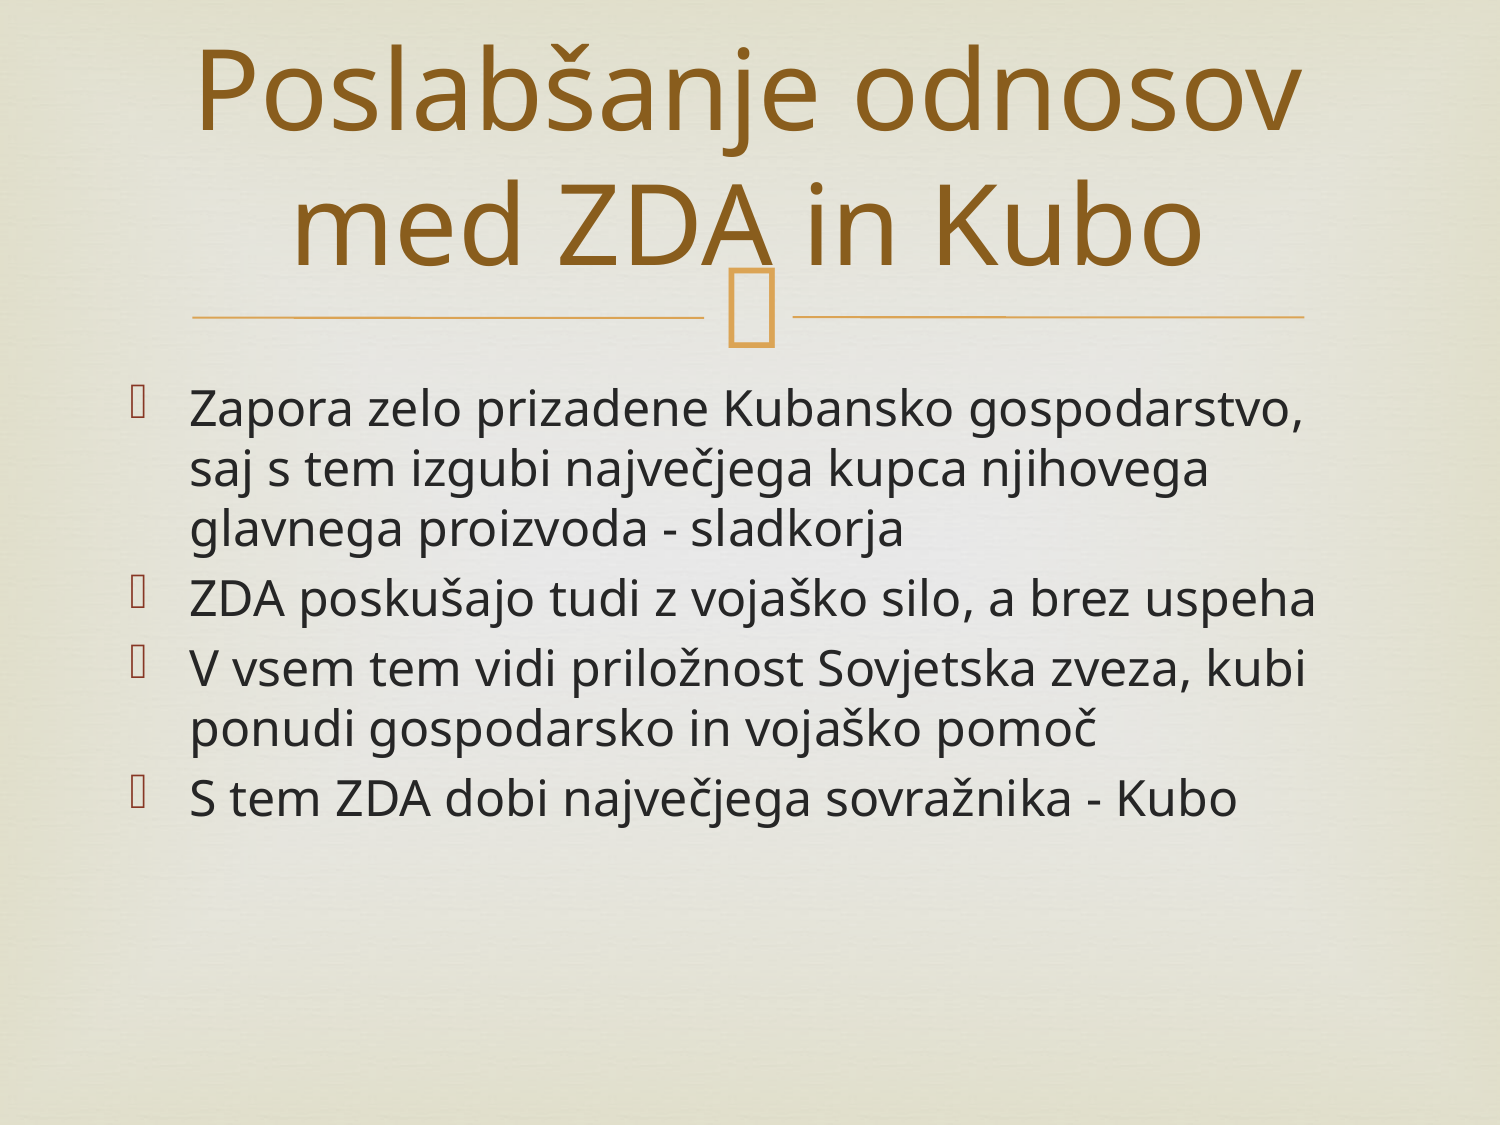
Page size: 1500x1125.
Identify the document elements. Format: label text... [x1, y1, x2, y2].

list Zapora zelo prizadene Kubansko gospodarstvo, saj s tem izgubi največjega kupca njihovega glavnega proizvoda - sladkorja ZDA poskušajo tudi z vojaško silo, a brez uspeha V vsem tem vidi priložnost Sovjetska zveza, kubi ponudi gospodarsko in vojaško pomoč S tem ZDA dobi največjega sovražnika - Kubo [114, 368, 1386, 1005]
title Poslabšanje odnosov med ZDA in Kubo [112, 66, 1385, 240]
